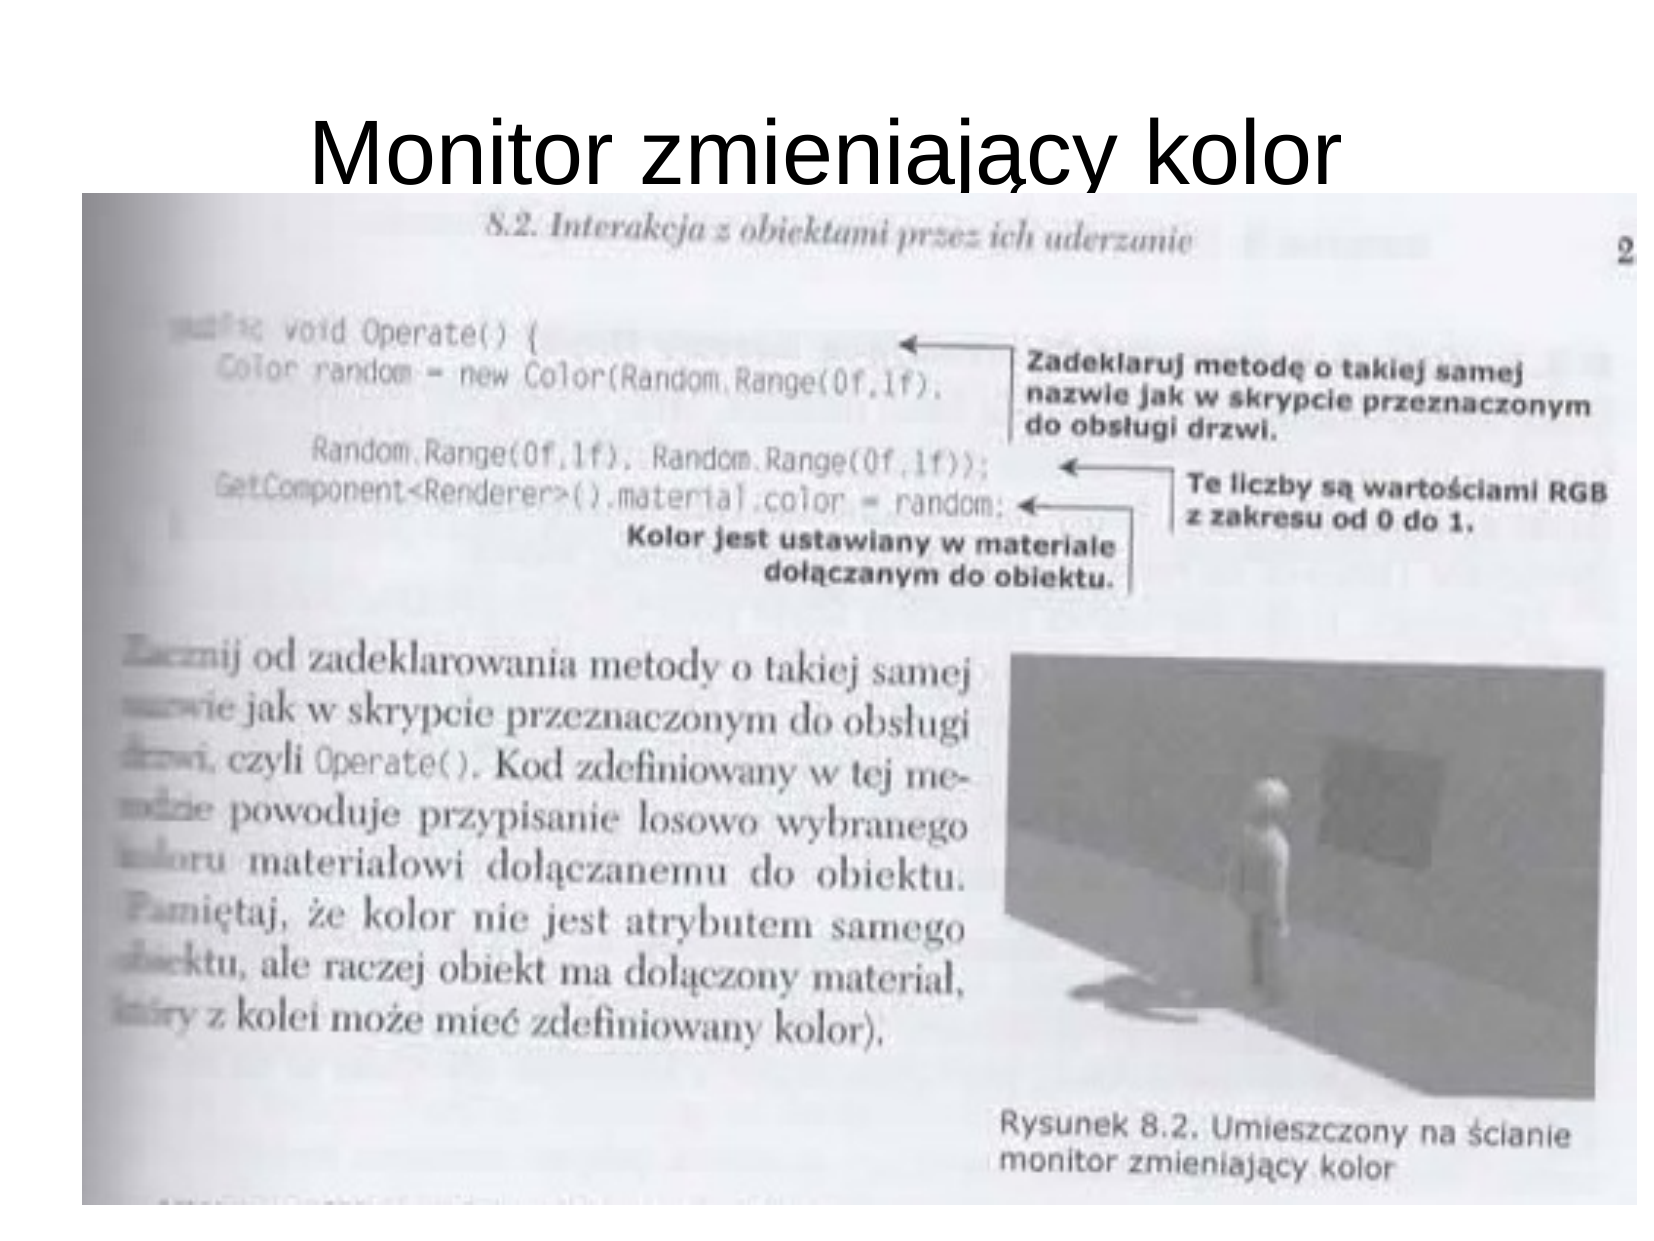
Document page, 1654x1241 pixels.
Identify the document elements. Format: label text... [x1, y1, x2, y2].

picture [82, 193, 1637, 1205]
title Monitor zmieniający kolor [82, 49, 1571, 193]
